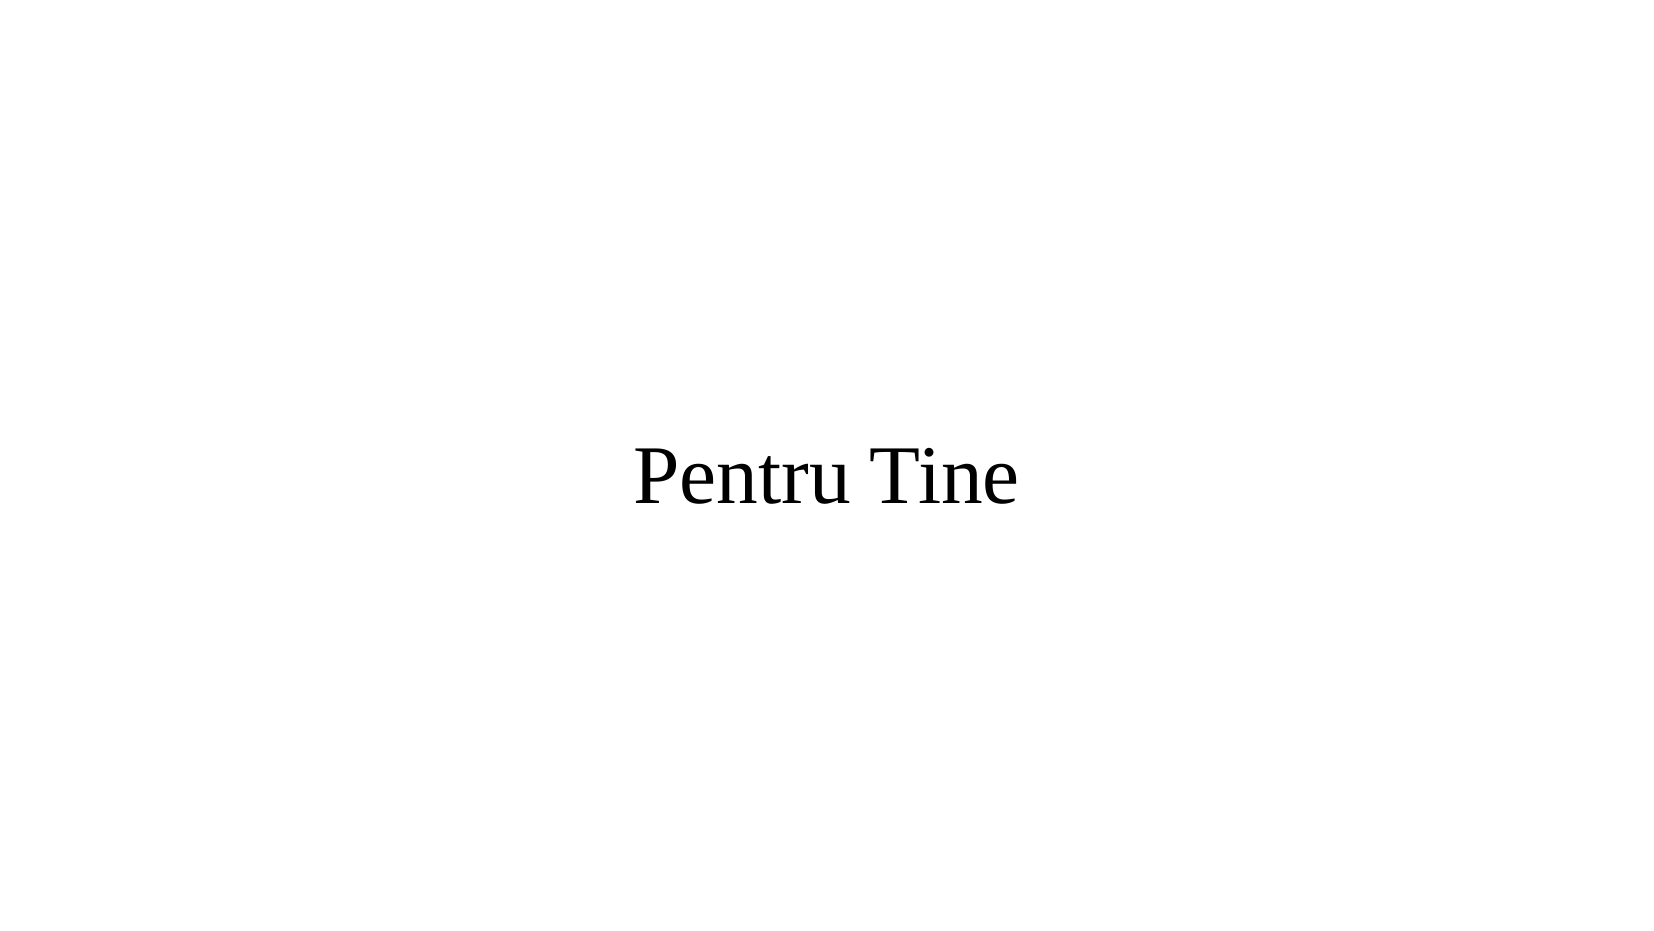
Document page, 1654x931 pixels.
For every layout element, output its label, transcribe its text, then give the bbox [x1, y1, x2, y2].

title Pentru Tine [165, 420, 1489, 522]
